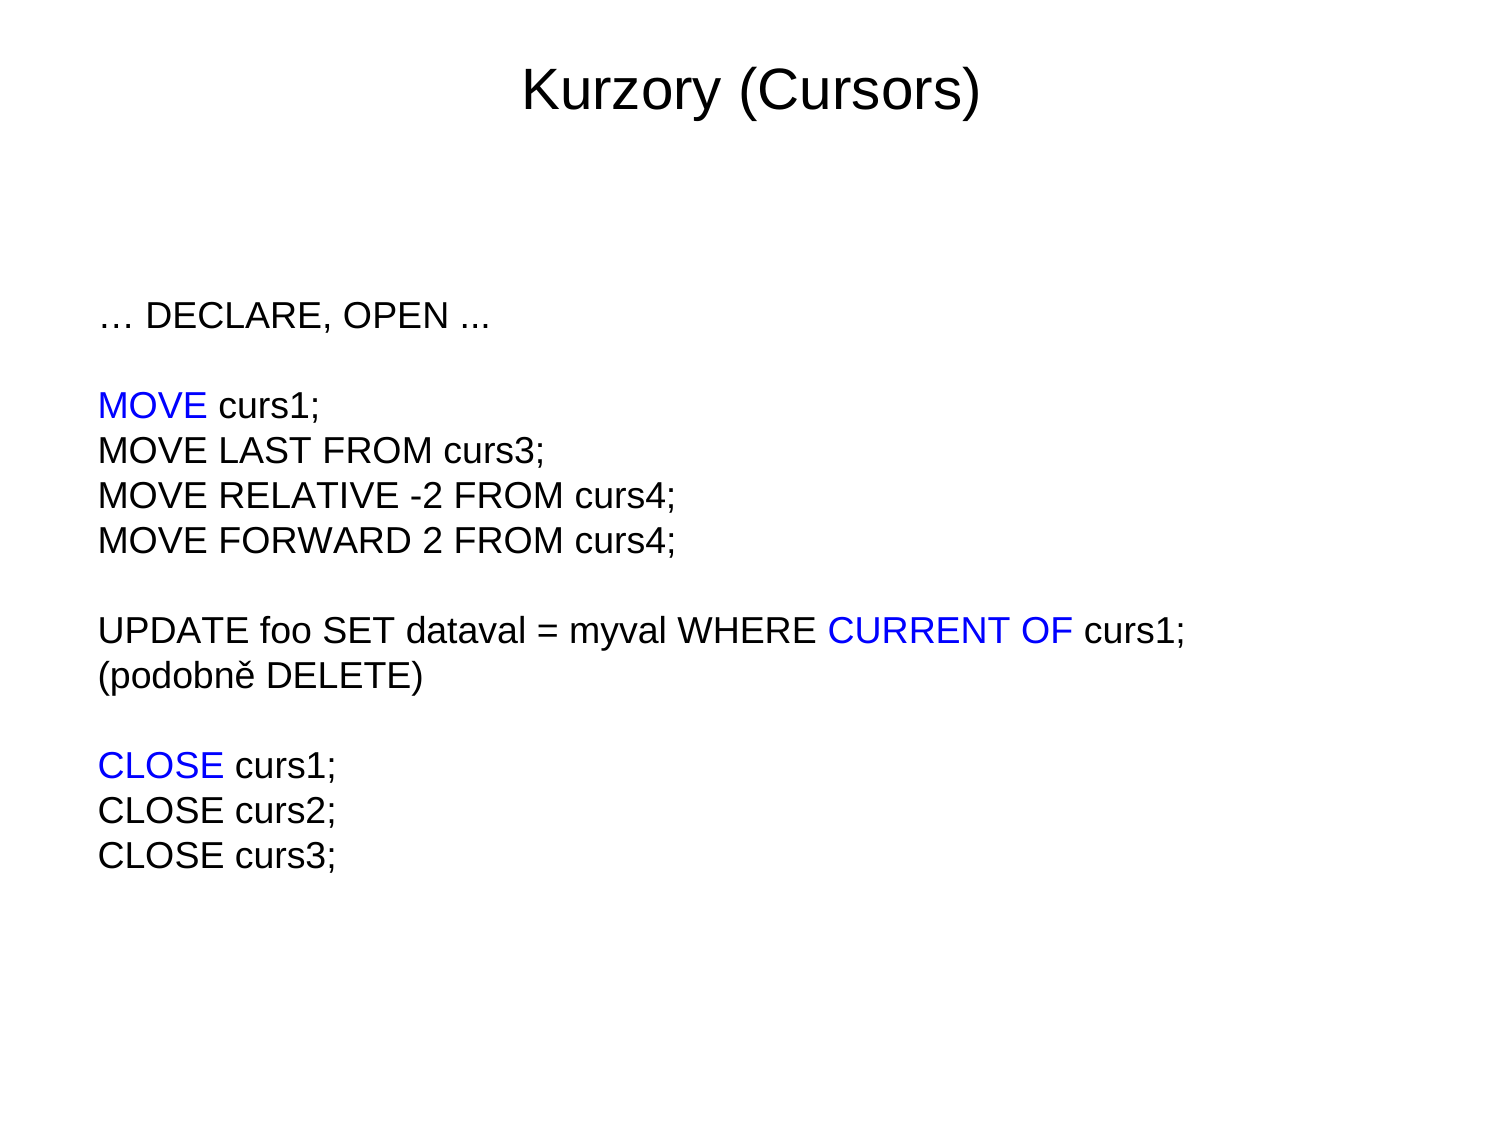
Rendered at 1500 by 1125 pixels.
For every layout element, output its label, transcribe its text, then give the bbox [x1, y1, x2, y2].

text_box … DECLARE, OPEN ... MOVE curs1; MOVE LAST FROM curs3; MOVE RELATIVE -2 FROM curs4; MOVE FORWARD 2 FROM curs4; UPDATE foo SET dataval = myval WHERE CURRENT OF curs1; (podobně DELETE) CLOSE curs1; CLOSE curs2; CLOSE curs3; [82, 283, 1465, 974]
title Kurzory (Cursors) [76, 29, 1427, 144]
